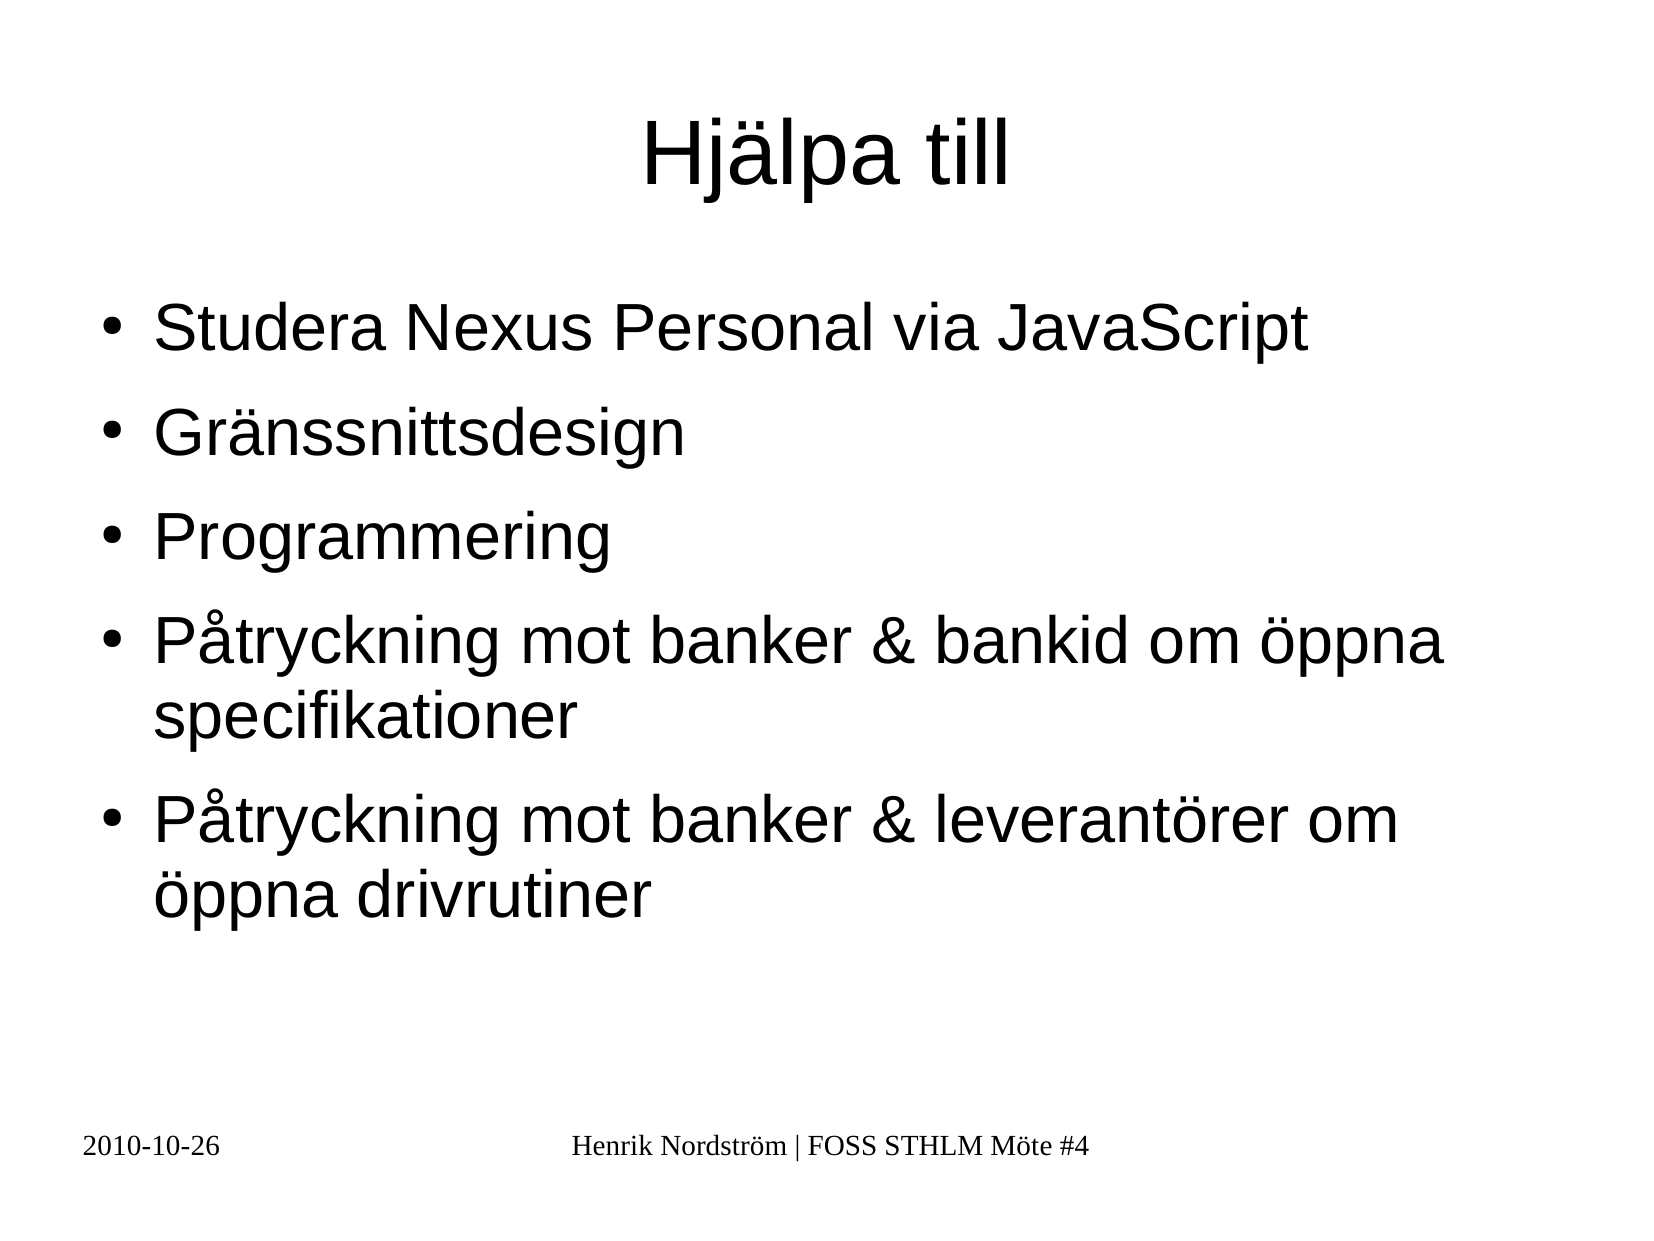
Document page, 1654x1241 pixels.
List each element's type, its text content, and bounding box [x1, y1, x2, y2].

title Hjälpa till [82, 56, 1571, 250]
list Studera Nexus Personal via JavaScript Gränssnittsdesign Programmering Påtryckning mot banker & bankid om öppna specifikationer Påtryckning mot banker & leverantörer om öppna drivrutiner [82, 290, 1571, 1094]
